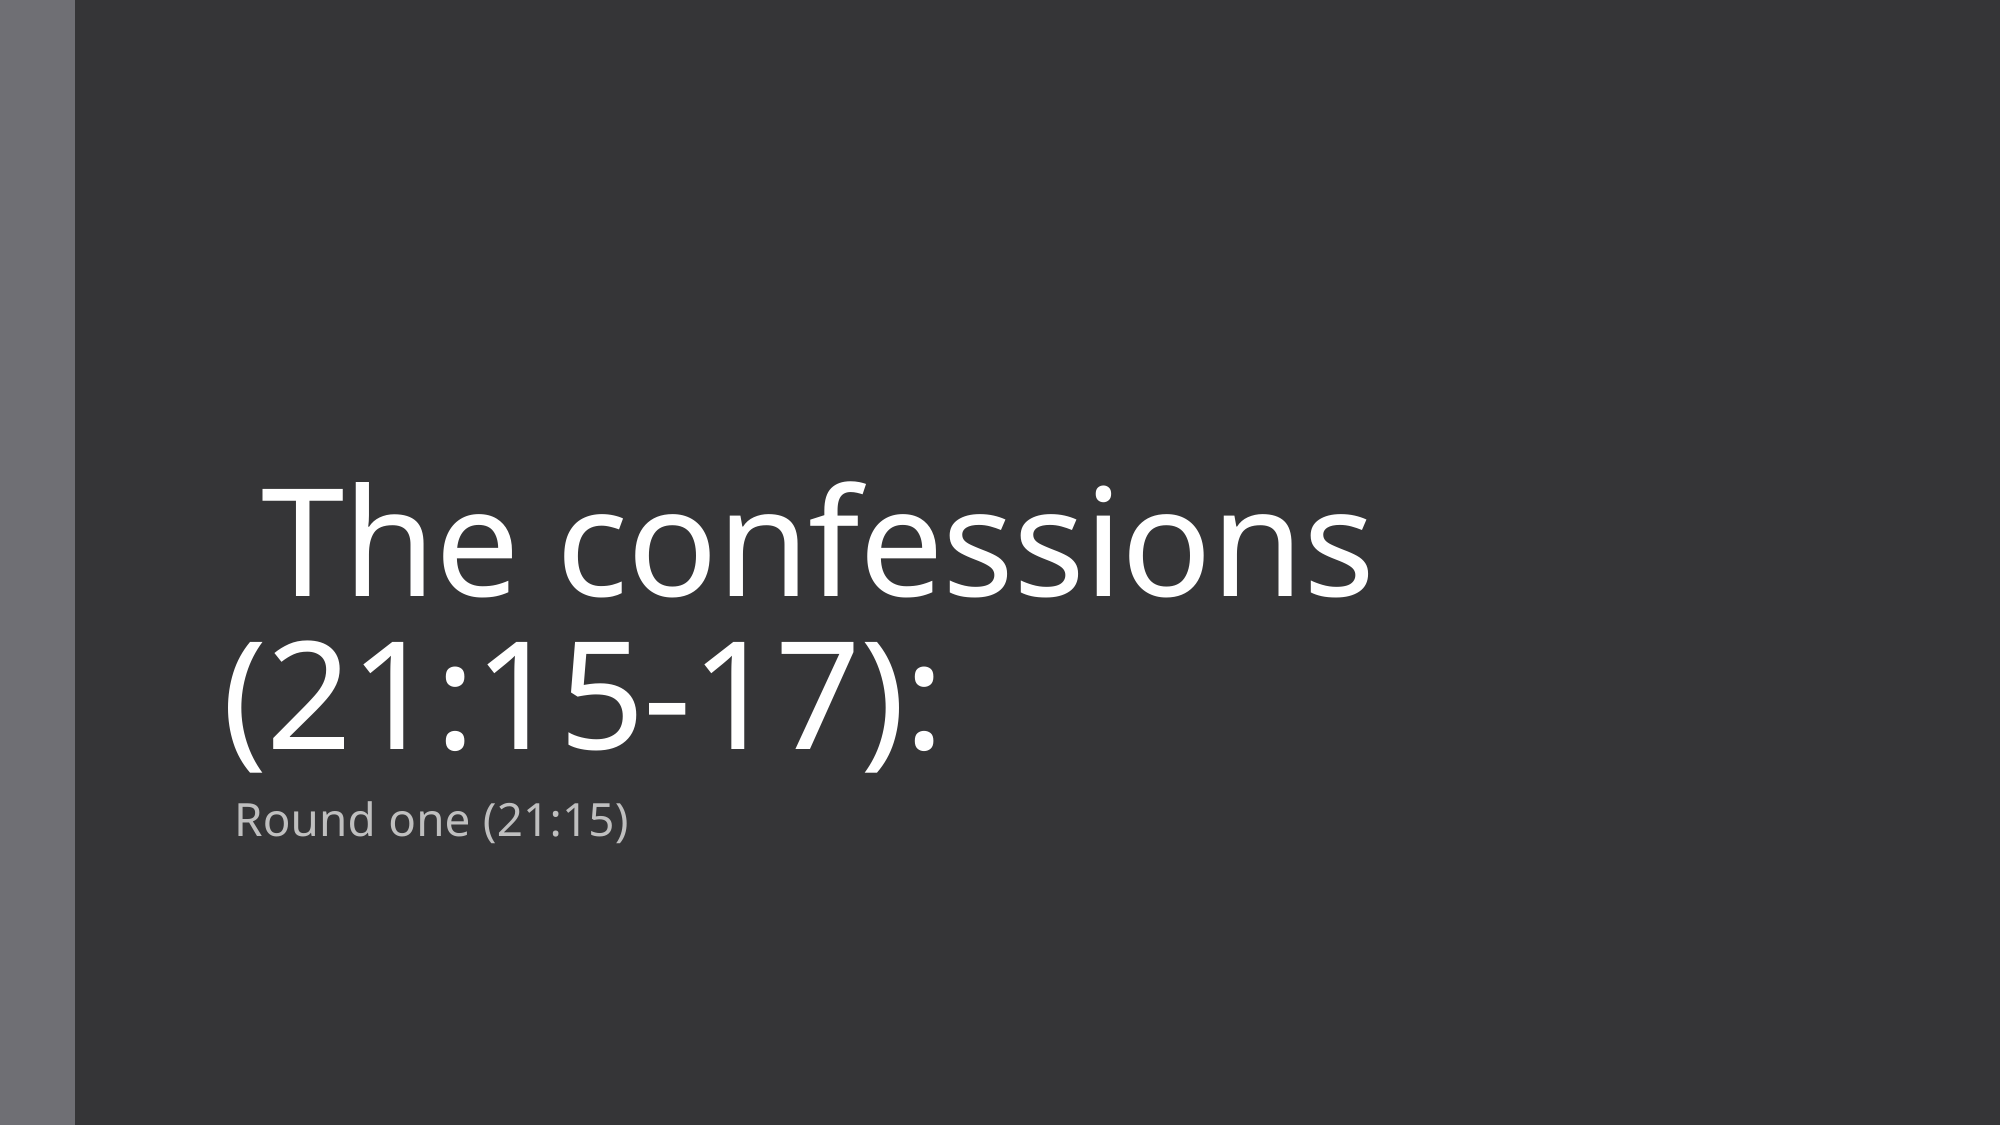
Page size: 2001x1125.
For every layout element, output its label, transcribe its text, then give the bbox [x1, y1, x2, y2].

title The confessions (21:15-17): [206, 124, 1752, 787]
subtitle Round one (21:15) [206, 787, 1752, 1066]
